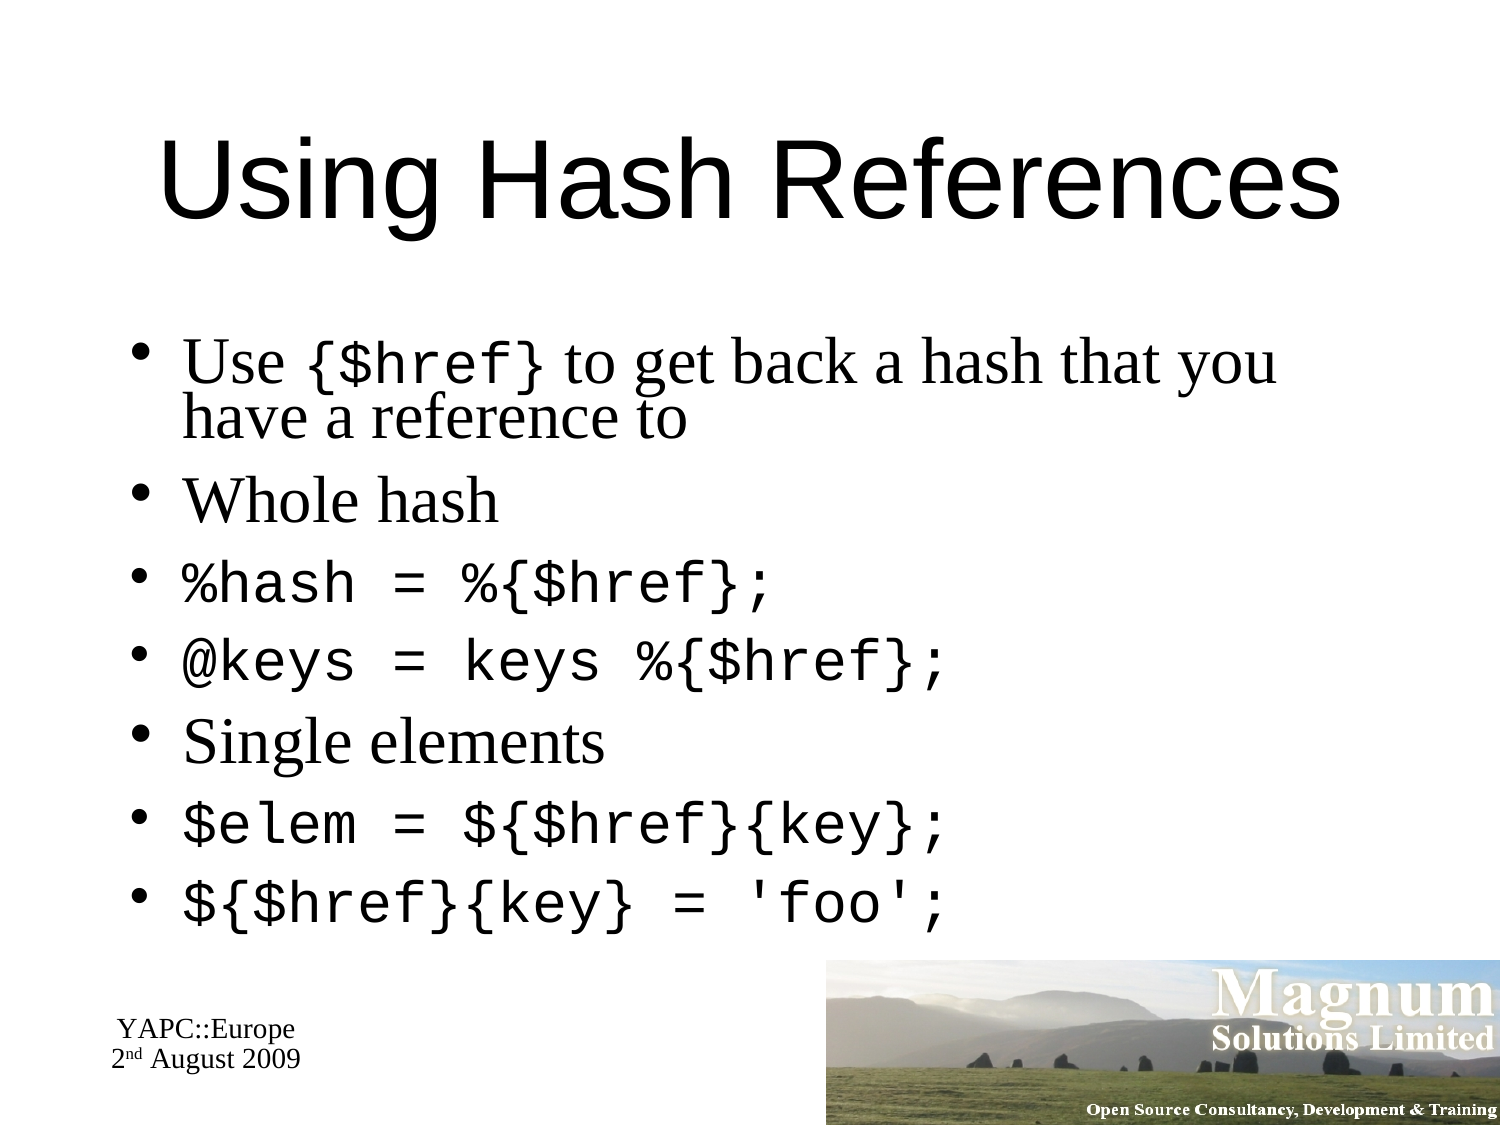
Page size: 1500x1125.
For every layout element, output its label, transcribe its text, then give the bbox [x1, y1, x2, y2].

picture [826, 960, 1500, 1125]
list Use {$href} to get back a hash that you have a reference to Whole hash %hash = %{$href}; @keys = keys %{$href}; Single elements $elem = ${$href}{key}; ${$href}{key} = 'foo'; [112, 337, 1388, 953]
title Using Hash References [112, 62, 1388, 250]
